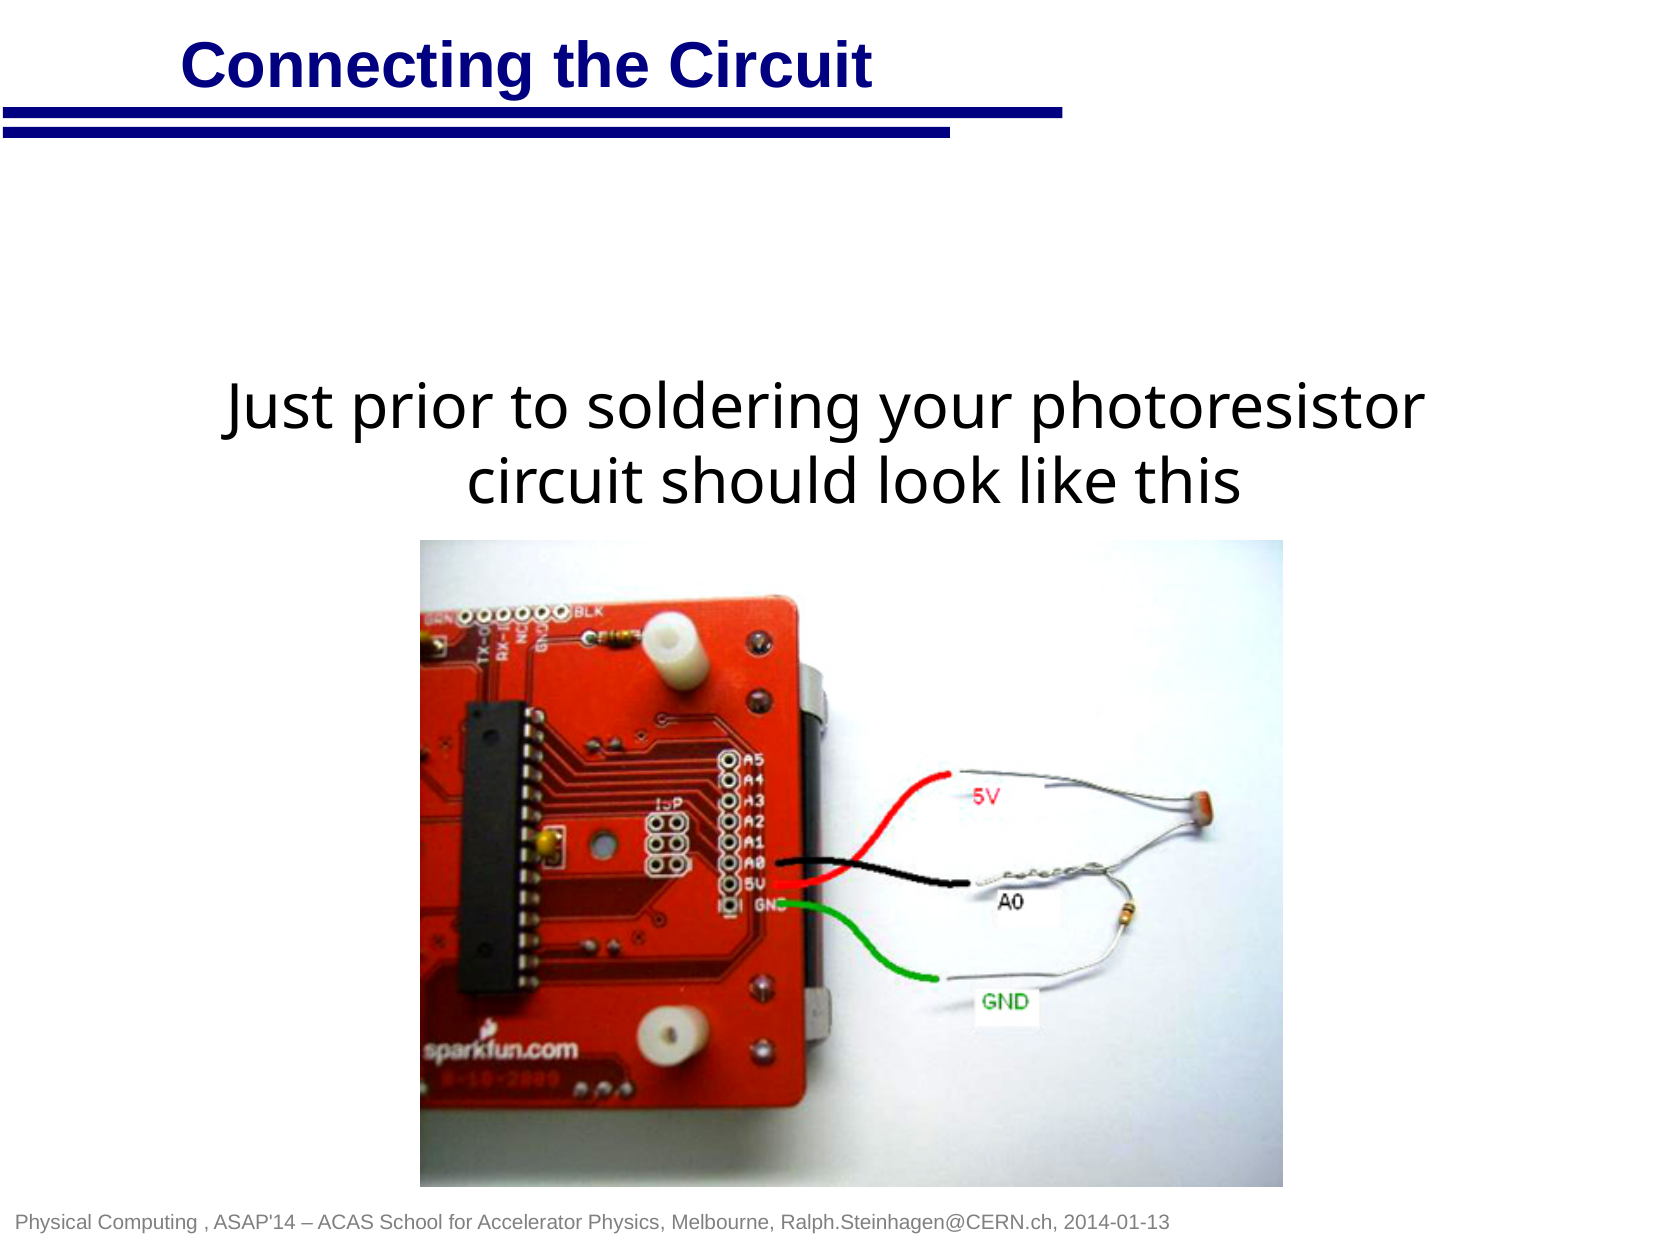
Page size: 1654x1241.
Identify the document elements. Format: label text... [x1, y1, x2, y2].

title Connecting the Circuit [165, 0, 1323, 124]
picture [420, 540, 1283, 1187]
text_box Just prior to soldering your photoresistor circuit should look like this [123, 358, 1530, 1103]
